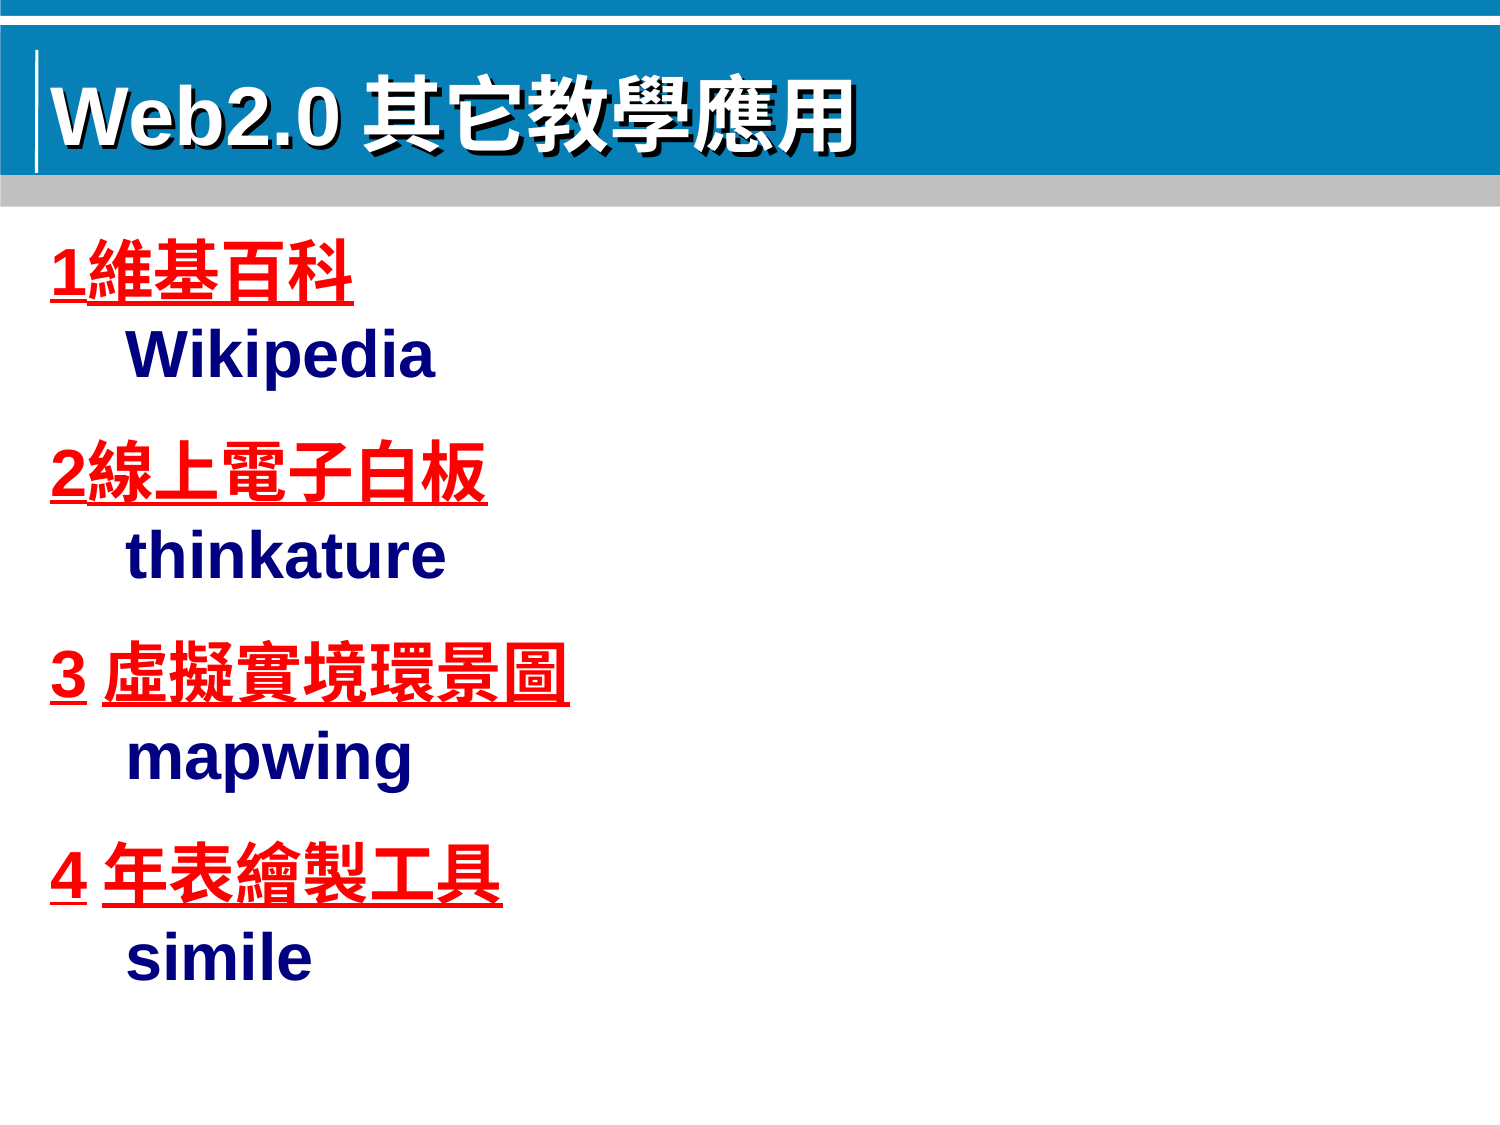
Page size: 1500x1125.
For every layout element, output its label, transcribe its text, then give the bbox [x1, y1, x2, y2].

title Web2.0其它教學應用 [50, 62, 1477, 163]
list 1維基百科 Wikipedia 2線上電子白板 thinkature 3虛擬實境環景圖 mapwing 4年表繪製工具 simile [50, 223, 1450, 1064]
